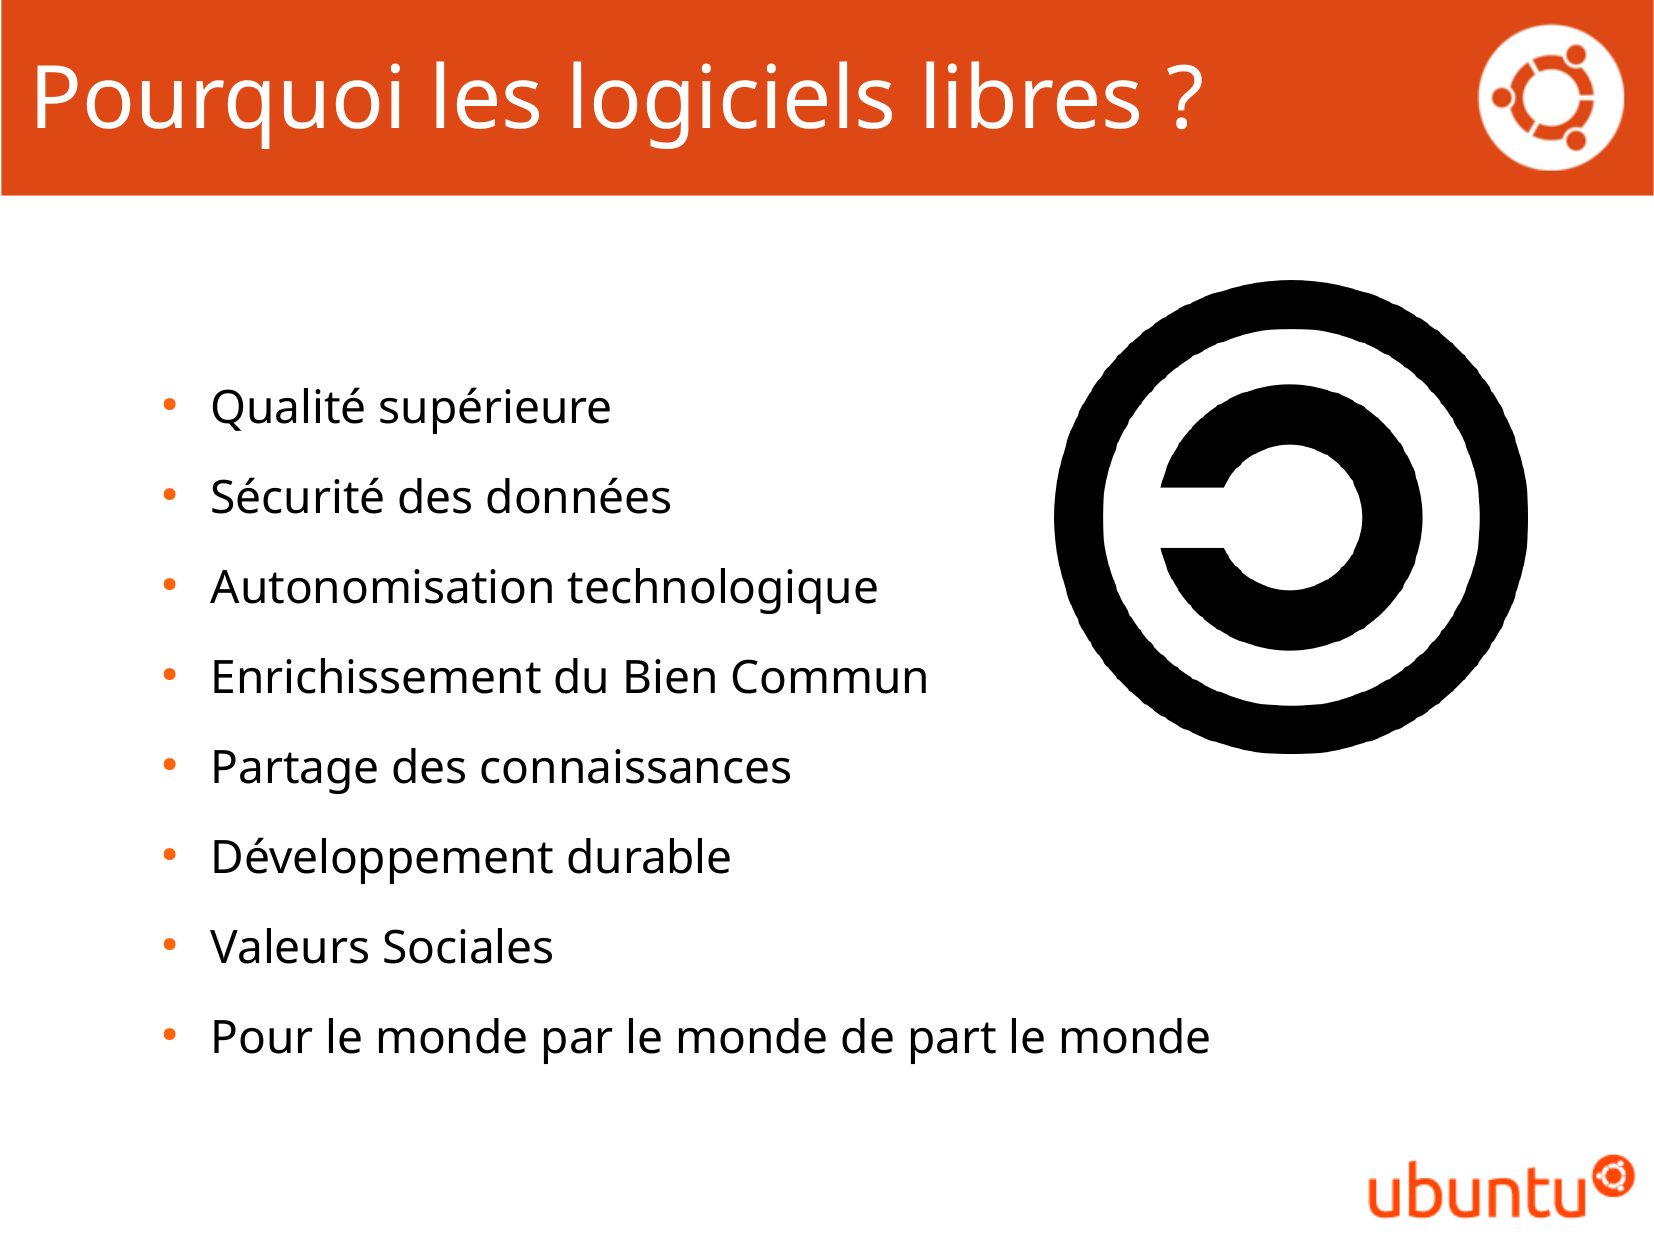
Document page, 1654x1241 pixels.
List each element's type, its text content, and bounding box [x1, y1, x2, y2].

picture [0, 0, 1654, 1241]
title Pourquoi les logiciels libres ? [29, 11, 1459, 178]
list Qualité supérieure Sécurité des données Autonomisation technologique Enrichissement du Bien Commun Partage des connaissances Développement durable Valeurs Sociales Pour le monde par le monde de part le monde [145, 374, 1542, 1072]
